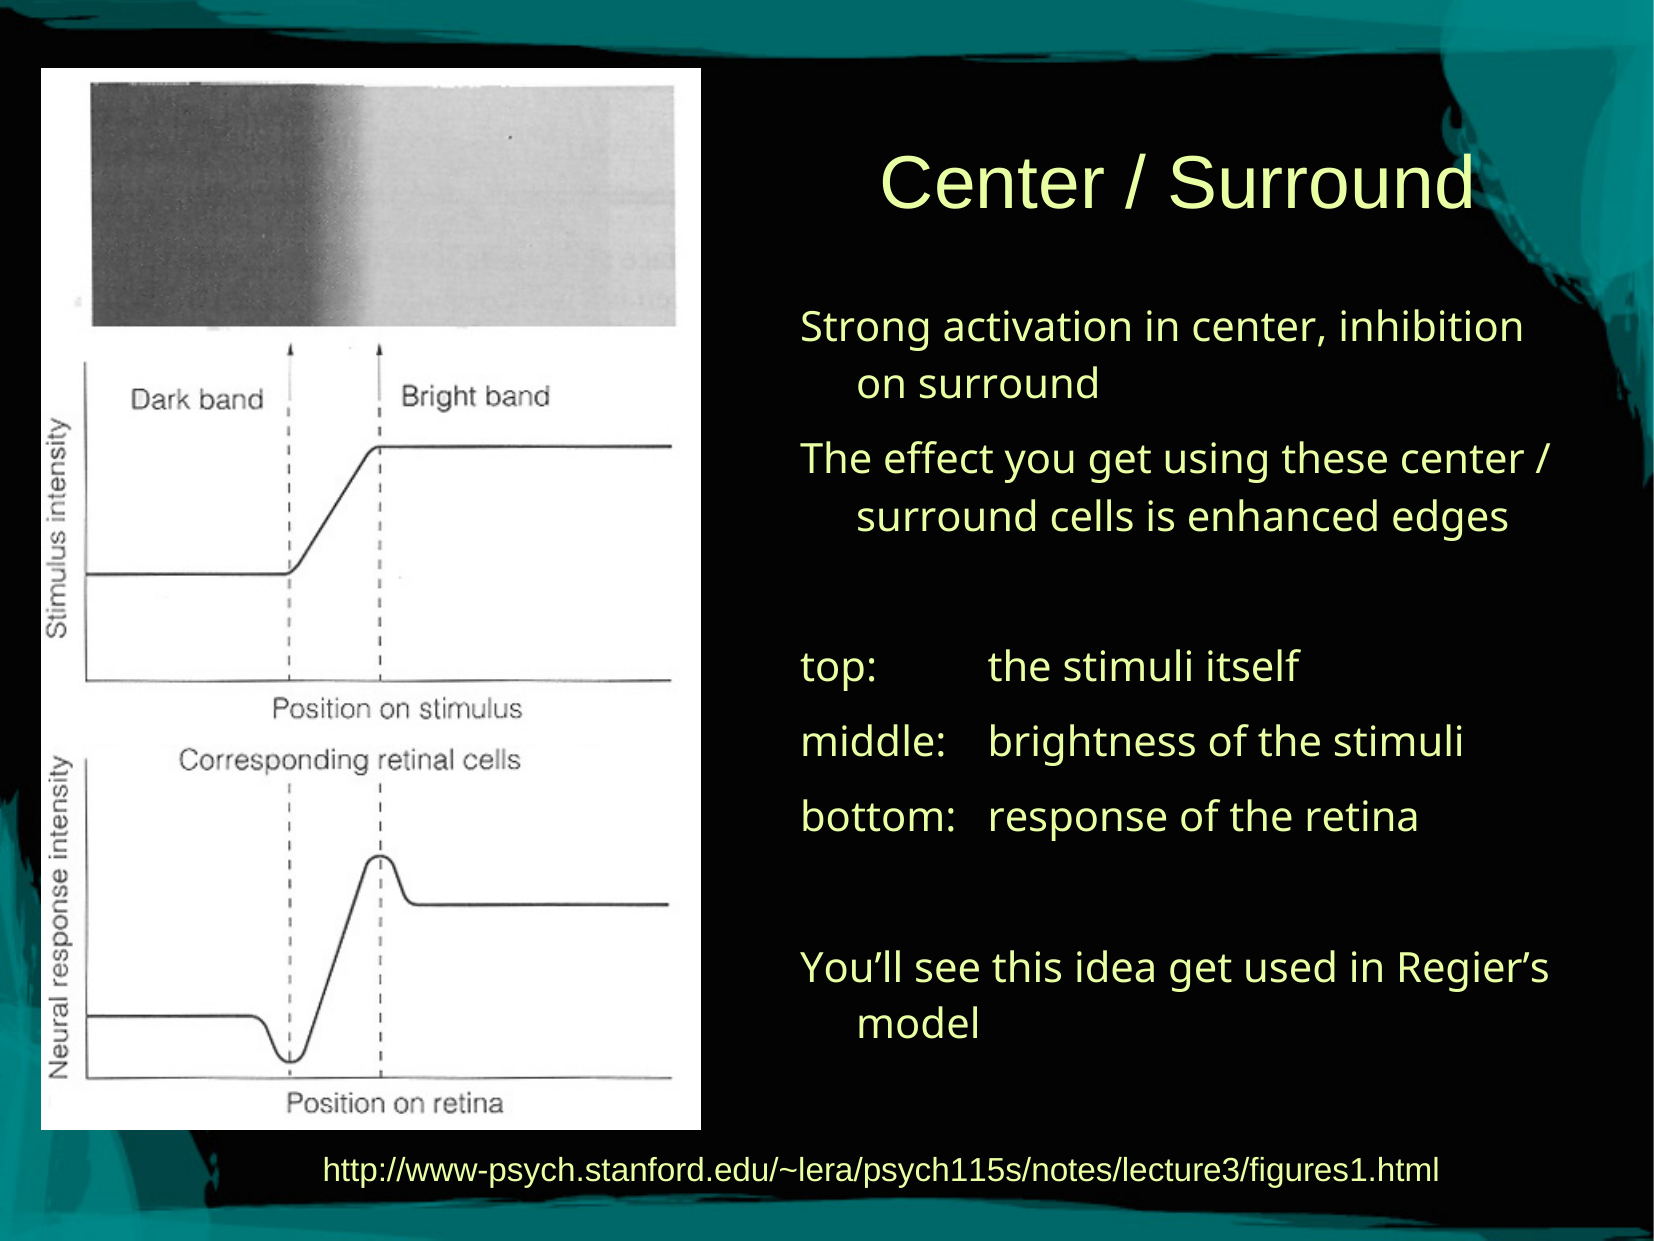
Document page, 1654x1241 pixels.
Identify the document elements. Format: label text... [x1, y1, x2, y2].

title Center / Surround [799, 53, 1557, 289]
text_box http://www-psych.stanford.edu/~lera/psych115s/notes/lecture3/figures1.html [307, 1143, 1457, 1197]
picture [0, 0, 1654, 1241]
list Strong activation in center, inhibition on surround The effect you get using these center / surround cells is enhanced edges top: the stimuli itself middle: brightness of the stimuli bottom: response of the retina You’ll see this idea get used in Regier’s model [785, 289, 1585, 1117]
